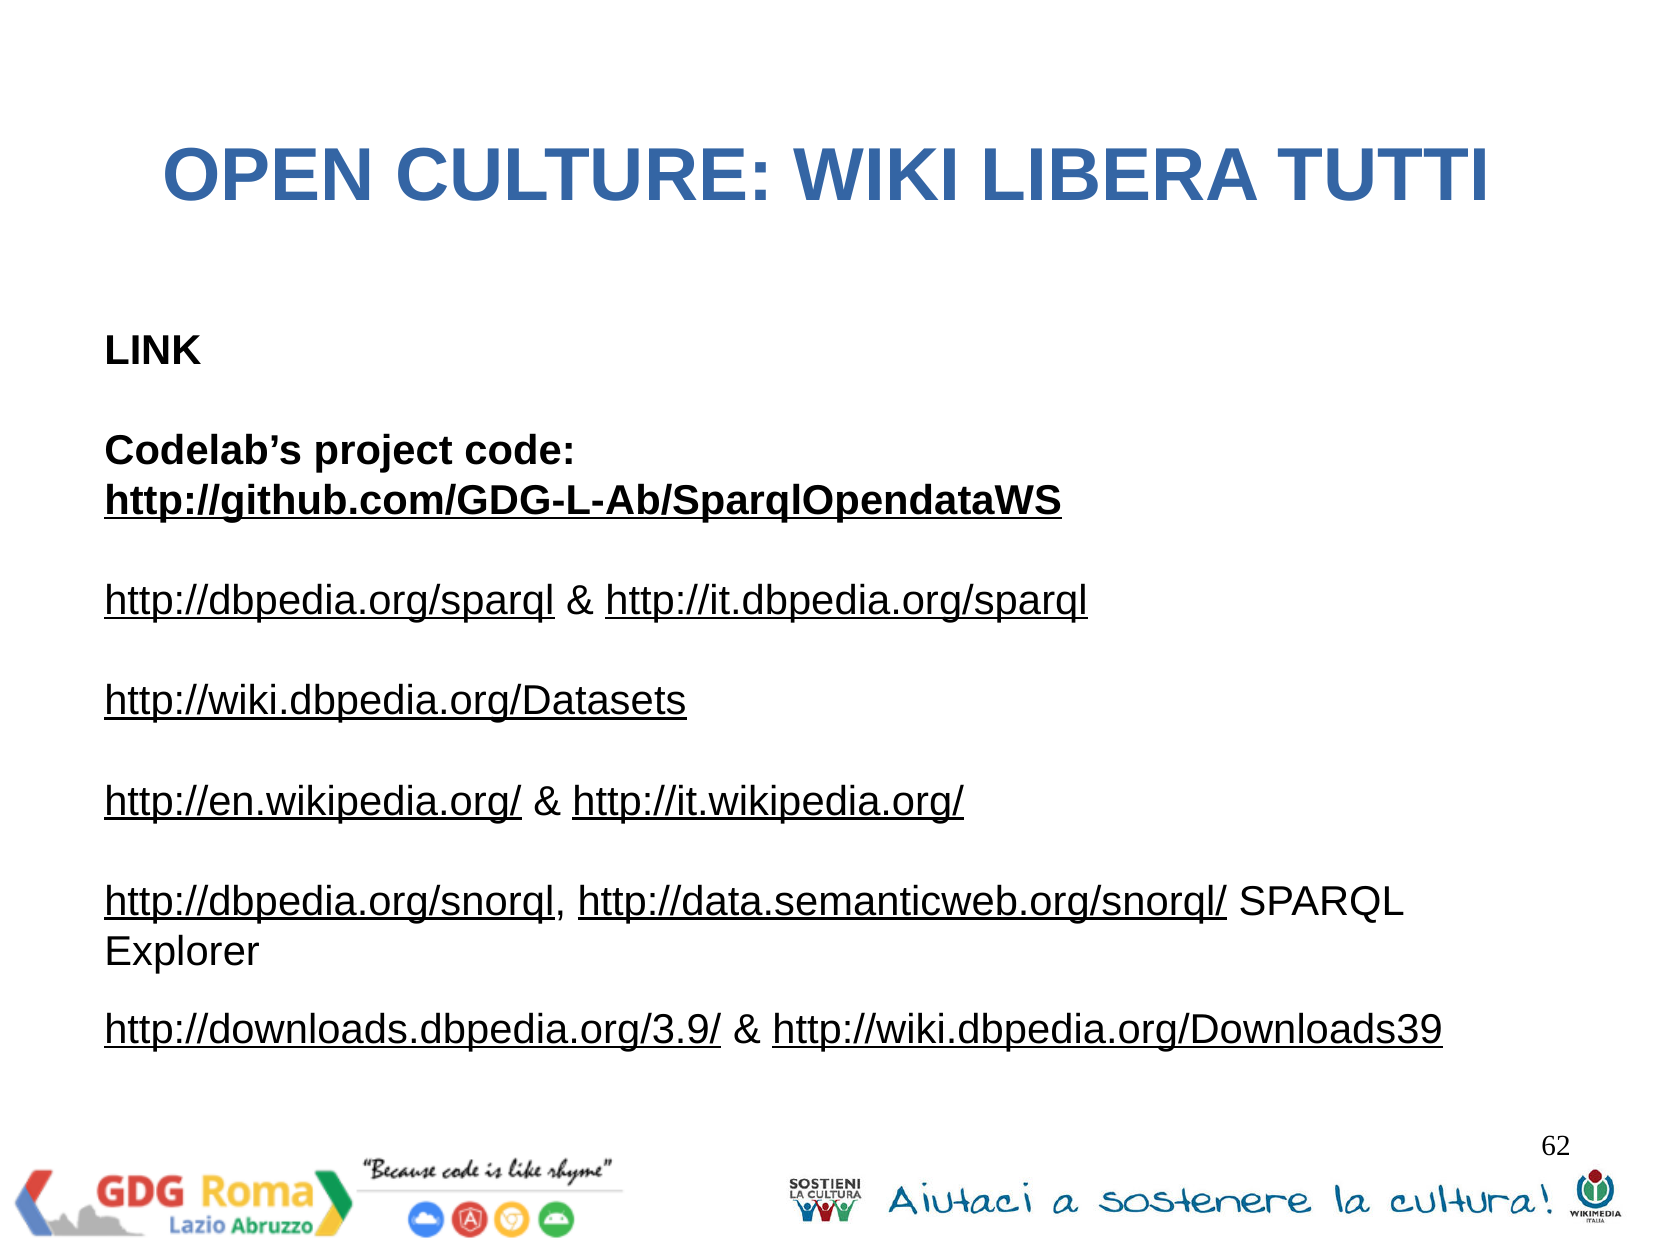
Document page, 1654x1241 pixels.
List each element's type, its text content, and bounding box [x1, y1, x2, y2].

picture [772, 1163, 1648, 1233]
title OPEN CULTURE: WIKI LIBERA TUTTI [11, 17, 1642, 249]
text_box LINK Codelab’s project code: http://github.com/GDG-L-Ab/SparqlOpendataWS http://dbpedia.org/sparql & http://it.dbpedia.org/sparql http://wiki.dbpedia.org/Datasets http://en.wikipedia.org/ & http://it.wikipedia.org/ http://dbpedia.org/snorql, http://data.semanticweb.org/snorql/ SPARQL Explorer http://downloads.dbpedia.org/3.9/ & http://wiki.dbpedia.org/Downloads39 [89, 308, 1489, 925]
picture [11, 1155, 626, 1241]
